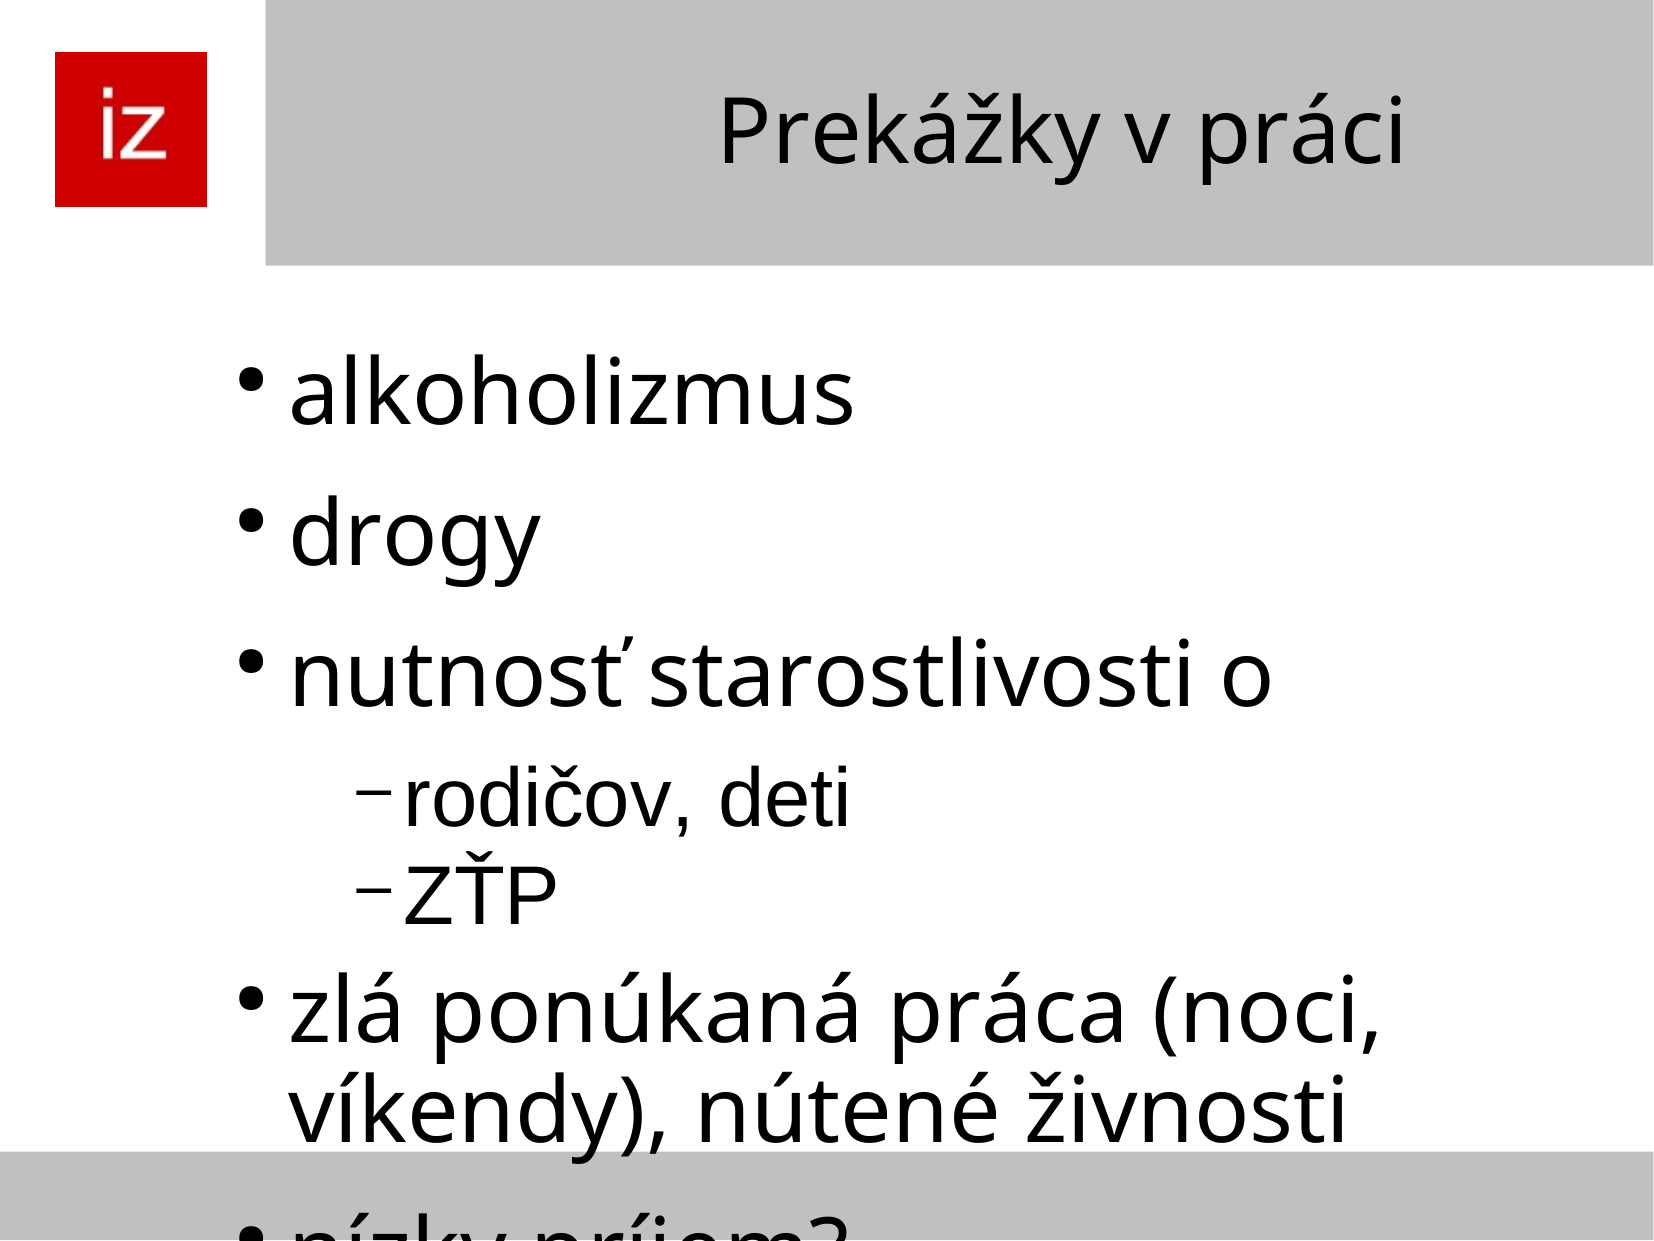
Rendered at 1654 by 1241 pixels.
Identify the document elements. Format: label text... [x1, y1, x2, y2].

title Prekážky v práci [561, 29, 1565, 237]
picture [55, 52, 207, 207]
list alkoholizmus drogy nutnosť starostlivosti o rodičov, deti ZŤP zlá ponúkaná práca (noci, víkendy), nútené živnosti nízky príjem? [121, 344, 1533, 1208]
